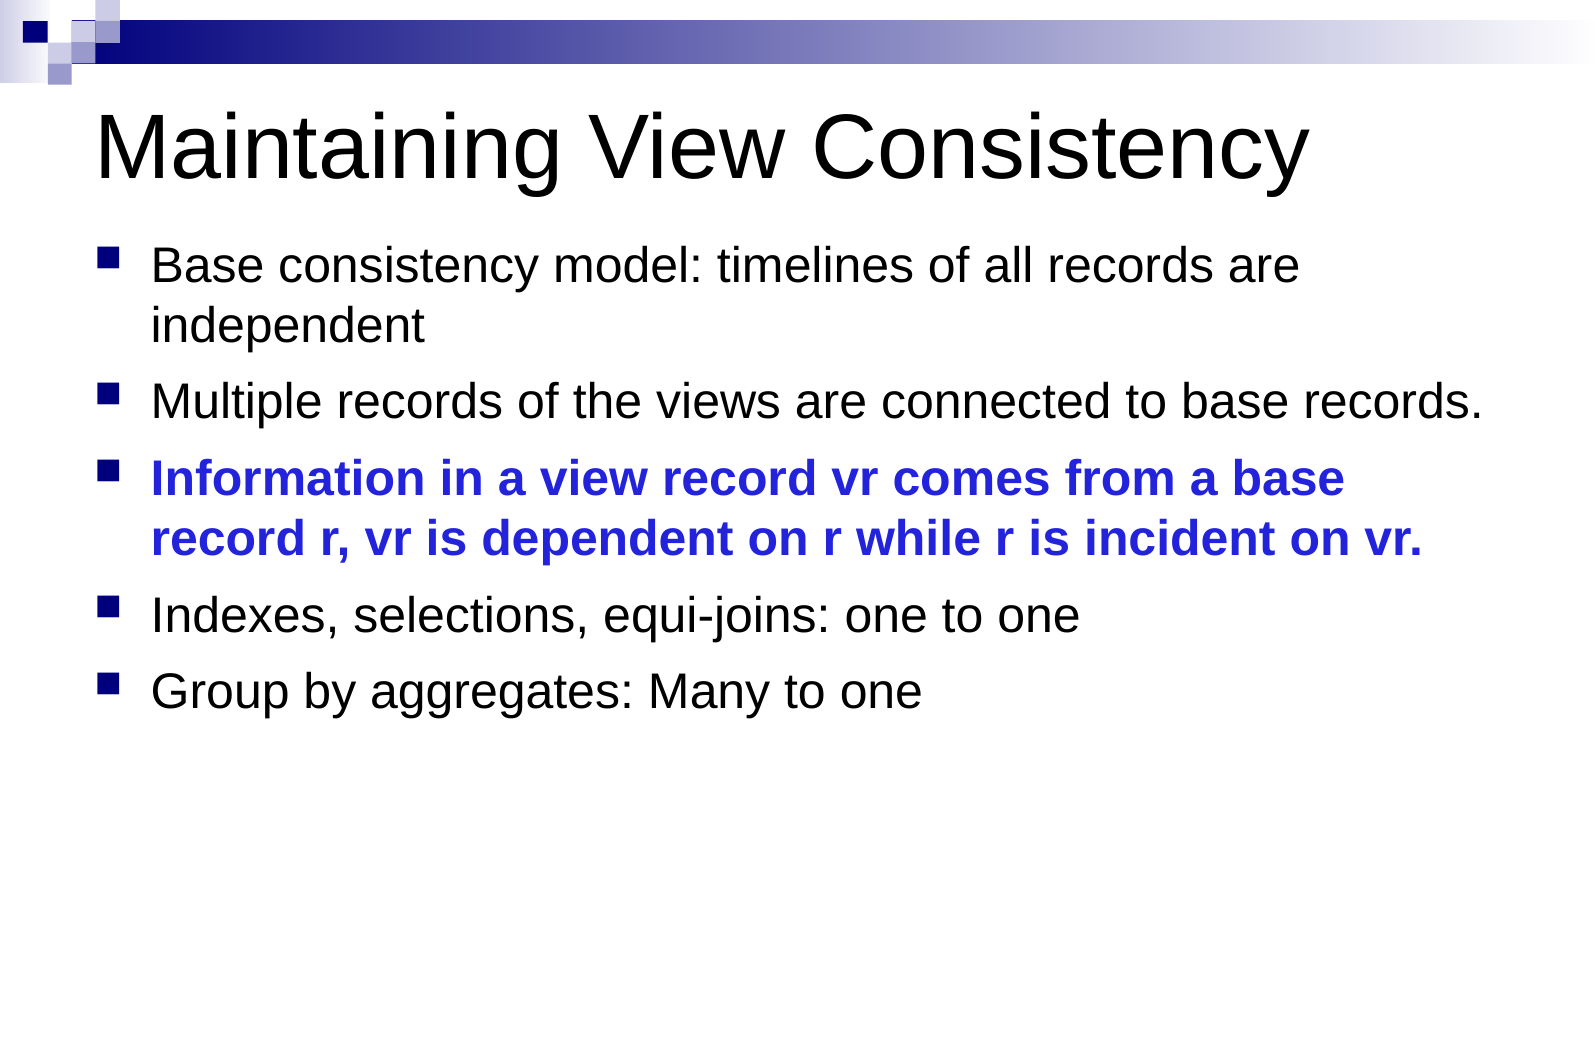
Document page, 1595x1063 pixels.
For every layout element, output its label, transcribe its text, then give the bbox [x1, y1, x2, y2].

list Base consistency model: timelines of all records are independent Multiple records of the views are connected to base records. Information in a view record vr comes from a base record r, vr is dependent on r while r is incident on vr. Indexes, selections, equi-joins: one to one Group by aggregates: Many to one [79, 224, 1515, 1020]
title Maintaining View Consistency [79, 63, 1515, 221]
